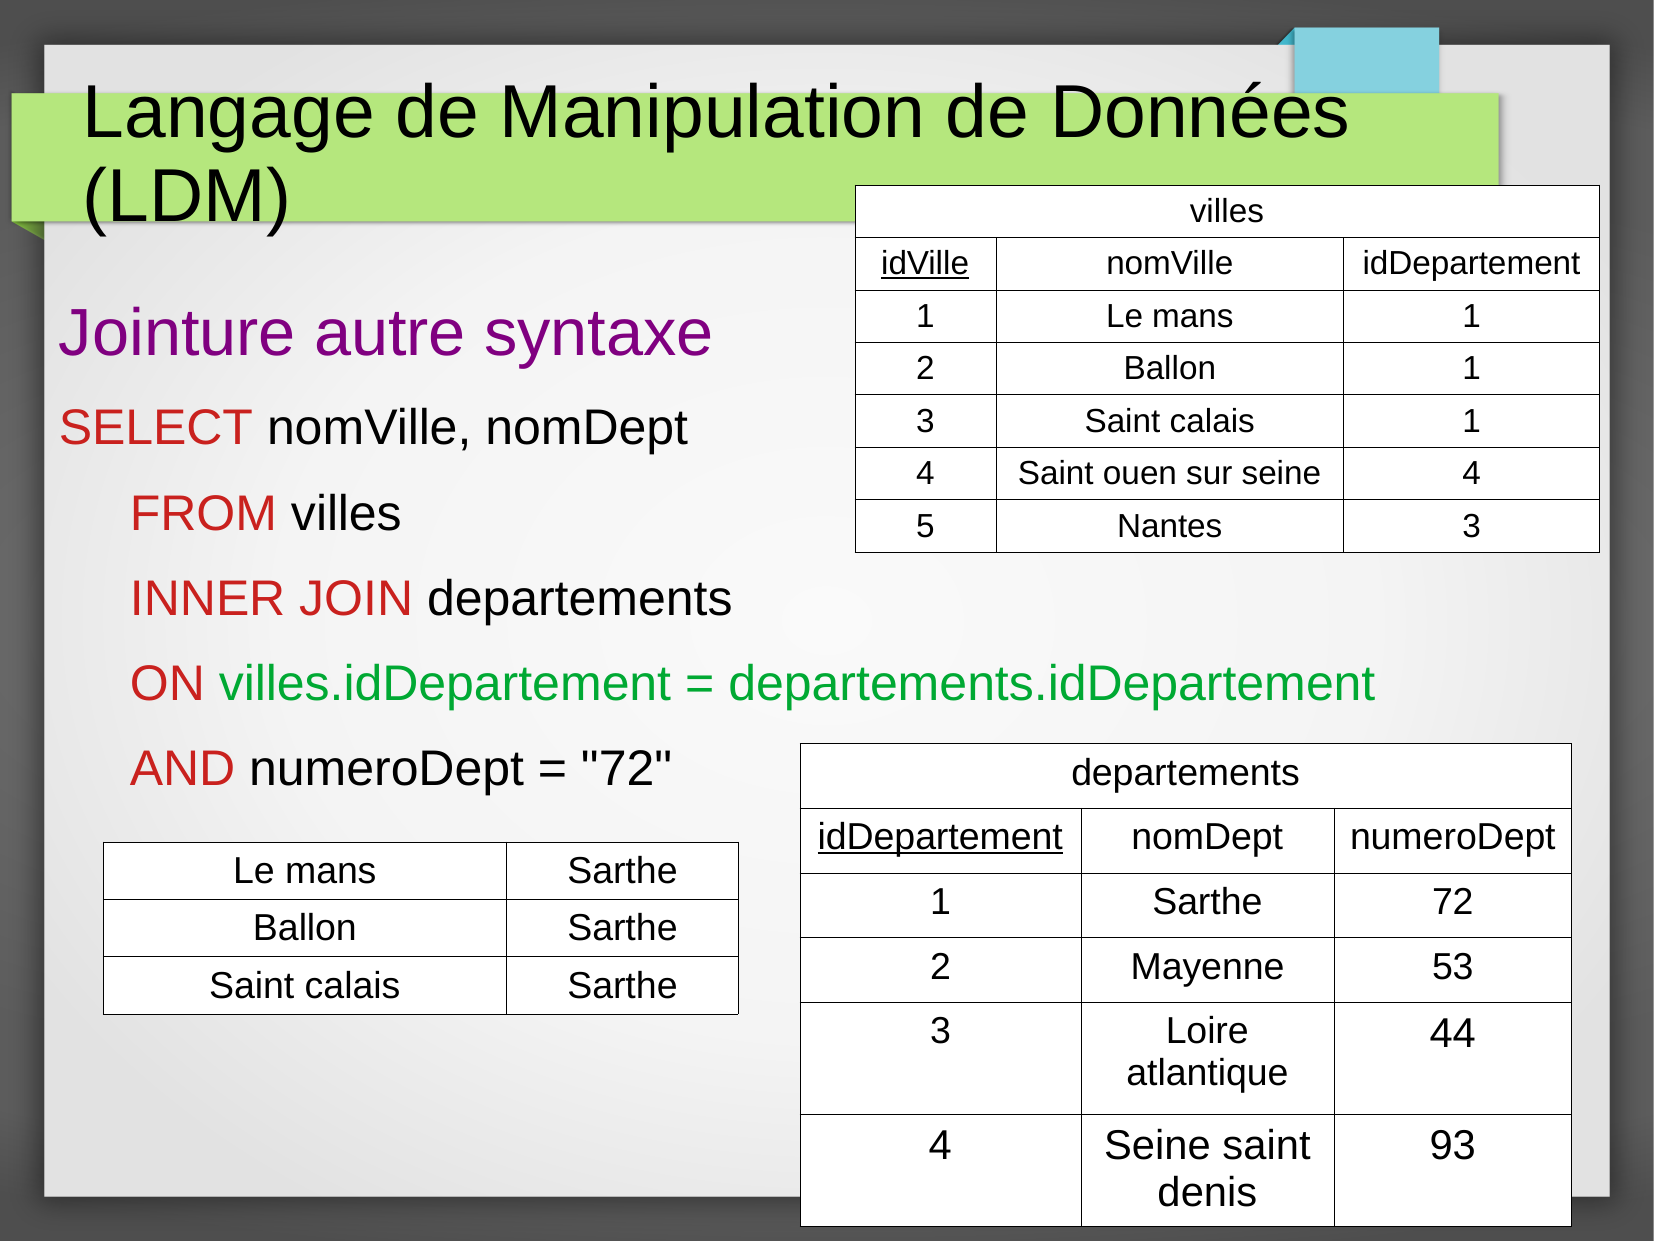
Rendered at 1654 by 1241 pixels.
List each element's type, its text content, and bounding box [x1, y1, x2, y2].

table_cell Loire atlantique [1082, 1003, 1334, 1114]
table_cell 4 [801, 1115, 1081, 1226]
table_cell idDepartement [1344, 238, 1599, 290]
table_cell Saint calais [104, 957, 506, 1014]
table_cell Mayenne [1082, 938, 1334, 1002]
table_cell 3 [801, 1003, 1081, 1114]
table_cell idDepartement [801, 809, 1081, 873]
picture [0, 0, 1654, 1241]
table_header Sarthe [507, 843, 738, 899]
table_cell 1 [1344, 291, 1599, 342]
title Langage de Manipulation de Données (LDM) [82, 49, 1571, 257]
table_cell Sarthe [507, 900, 738, 956]
table_cell Sarthe [1082, 874, 1334, 937]
table_cell Saint calais [997, 395, 1343, 447]
table_header Le mans [104, 843, 506, 899]
table_cell Le mans [997, 291, 1343, 342]
table_cell nomDept [1082, 809, 1334, 873]
table_cell 1 [801, 874, 1081, 937]
table_cell numeroDept [1335, 809, 1571, 873]
table_cell 53 [1335, 938, 1571, 1002]
table_cell Ballon [997, 343, 1343, 394]
table_cell Saint ouen sur seine [997, 448, 1343, 499]
table_cell Sarthe [507, 957, 738, 1014]
table_cell 1 [856, 291, 996, 342]
table_cell 2 [856, 343, 996, 394]
list Jointure autre syntaxe SELECT nomVille, nomDept FROM villes INNER JOIN departements ON villes.idDepartement = departements.idDepartement AND numeroDept = "72" [59, 295, 1548, 1015]
table_cell nomVille [997, 238, 1343, 290]
table_cell 5 [856, 500, 996, 552]
table_cell 93 [1335, 1115, 1571, 1226]
table_cell 4 [1344, 448, 1599, 499]
table_cell 72 [1335, 874, 1571, 937]
table_cell 44 [1335, 1003, 1571, 1114]
table_cell Seine saint denis [1082, 1115, 1334, 1226]
table_header departements [801, 744, 1571, 808]
table_cell 3 [856, 395, 996, 447]
table_cell 3 [1344, 500, 1599, 552]
table_cell 4 [856, 448, 996, 499]
table_cell Ballon [104, 900, 506, 956]
table_cell 1 [1344, 395, 1599, 447]
table_cell Nantes [997, 500, 1343, 552]
table_cell idVille [856, 238, 996, 290]
table_cell 1 [1344, 343, 1599, 394]
table_cell 2 [801, 938, 1081, 1002]
table_header villes [856, 186, 1599, 237]
